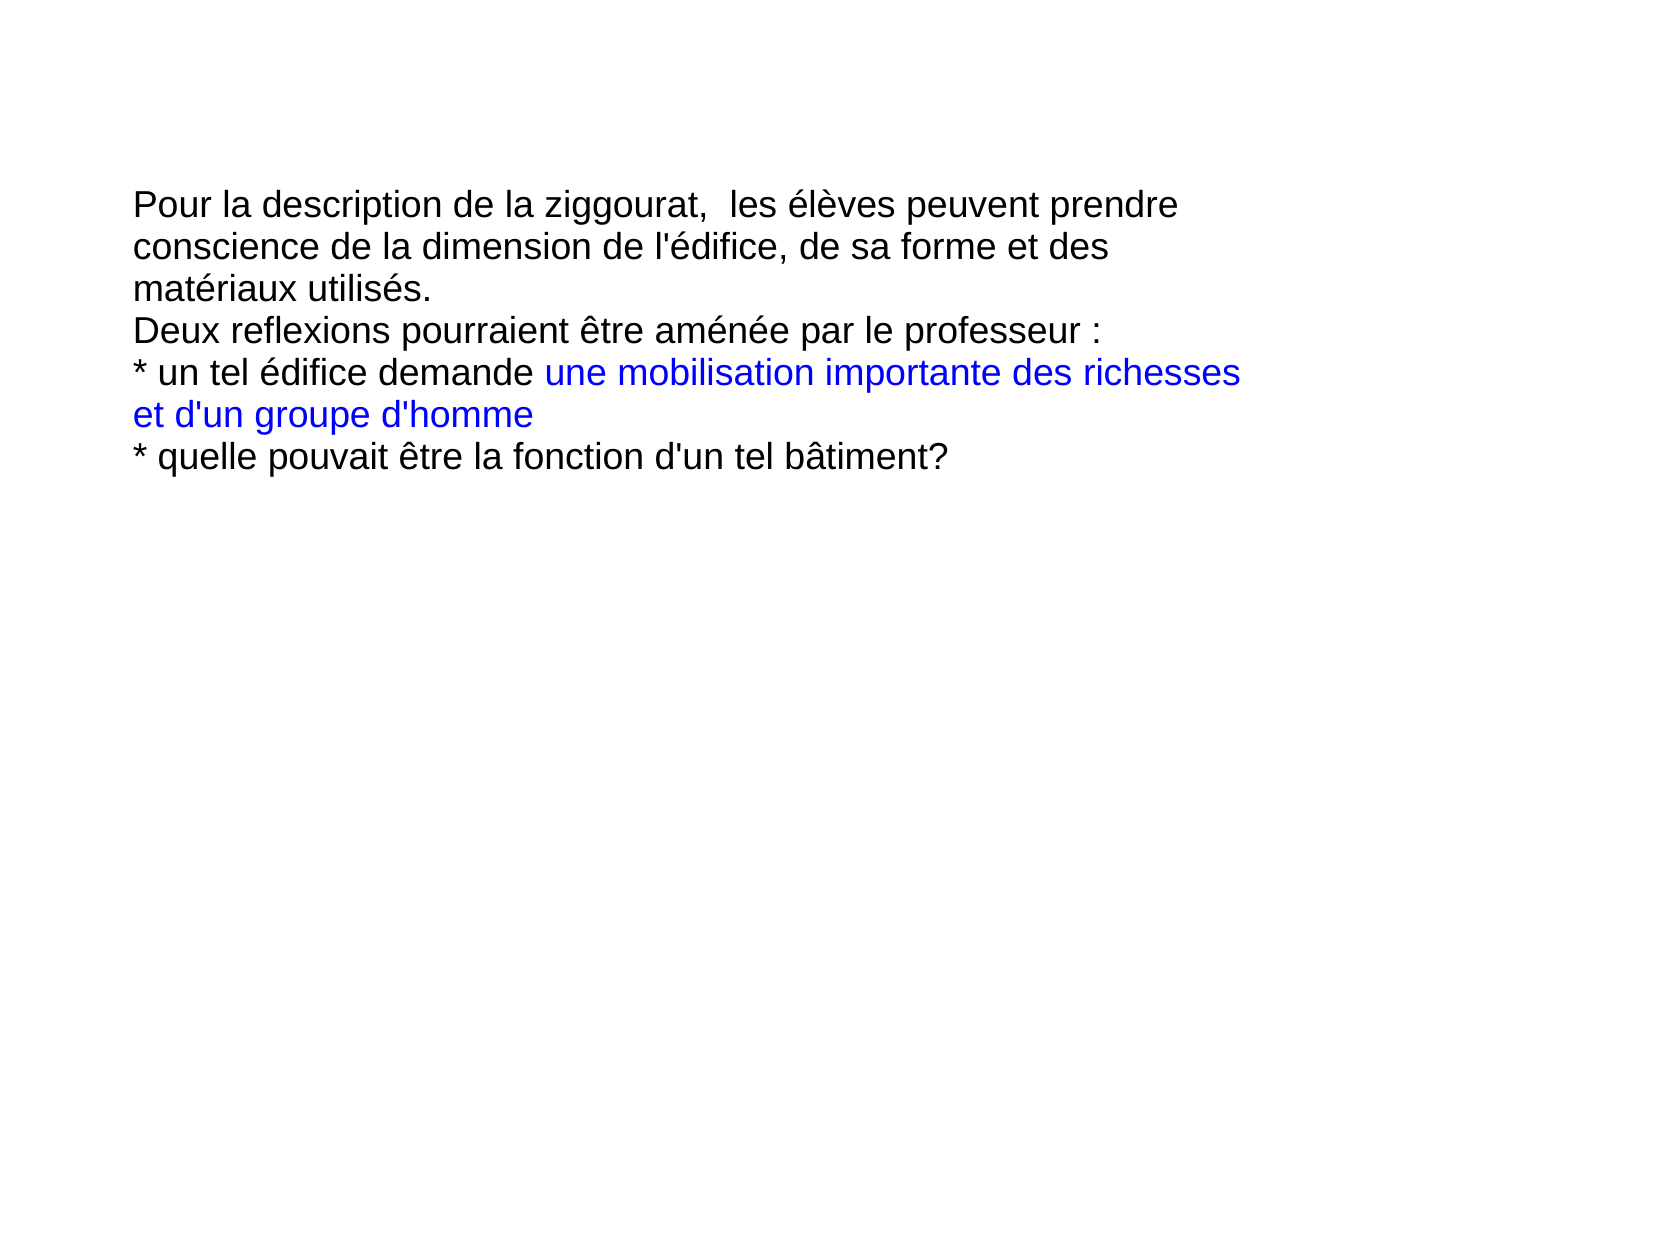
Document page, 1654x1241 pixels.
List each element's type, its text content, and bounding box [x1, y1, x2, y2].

text_box Pour la description de la ziggourat, les élèves peuvent prendre conscience de la dimension de l'édifice, de sa forme et des matériaux utilisés. Deux reflexions pourraient être aménée par le professeur : * un tel édifice demande une mobilisation importante des richesses et d'un groupe d'homme * quelle pouvait être la fonction d'un tel bâtiment? [118, 176, 1267, 486]
